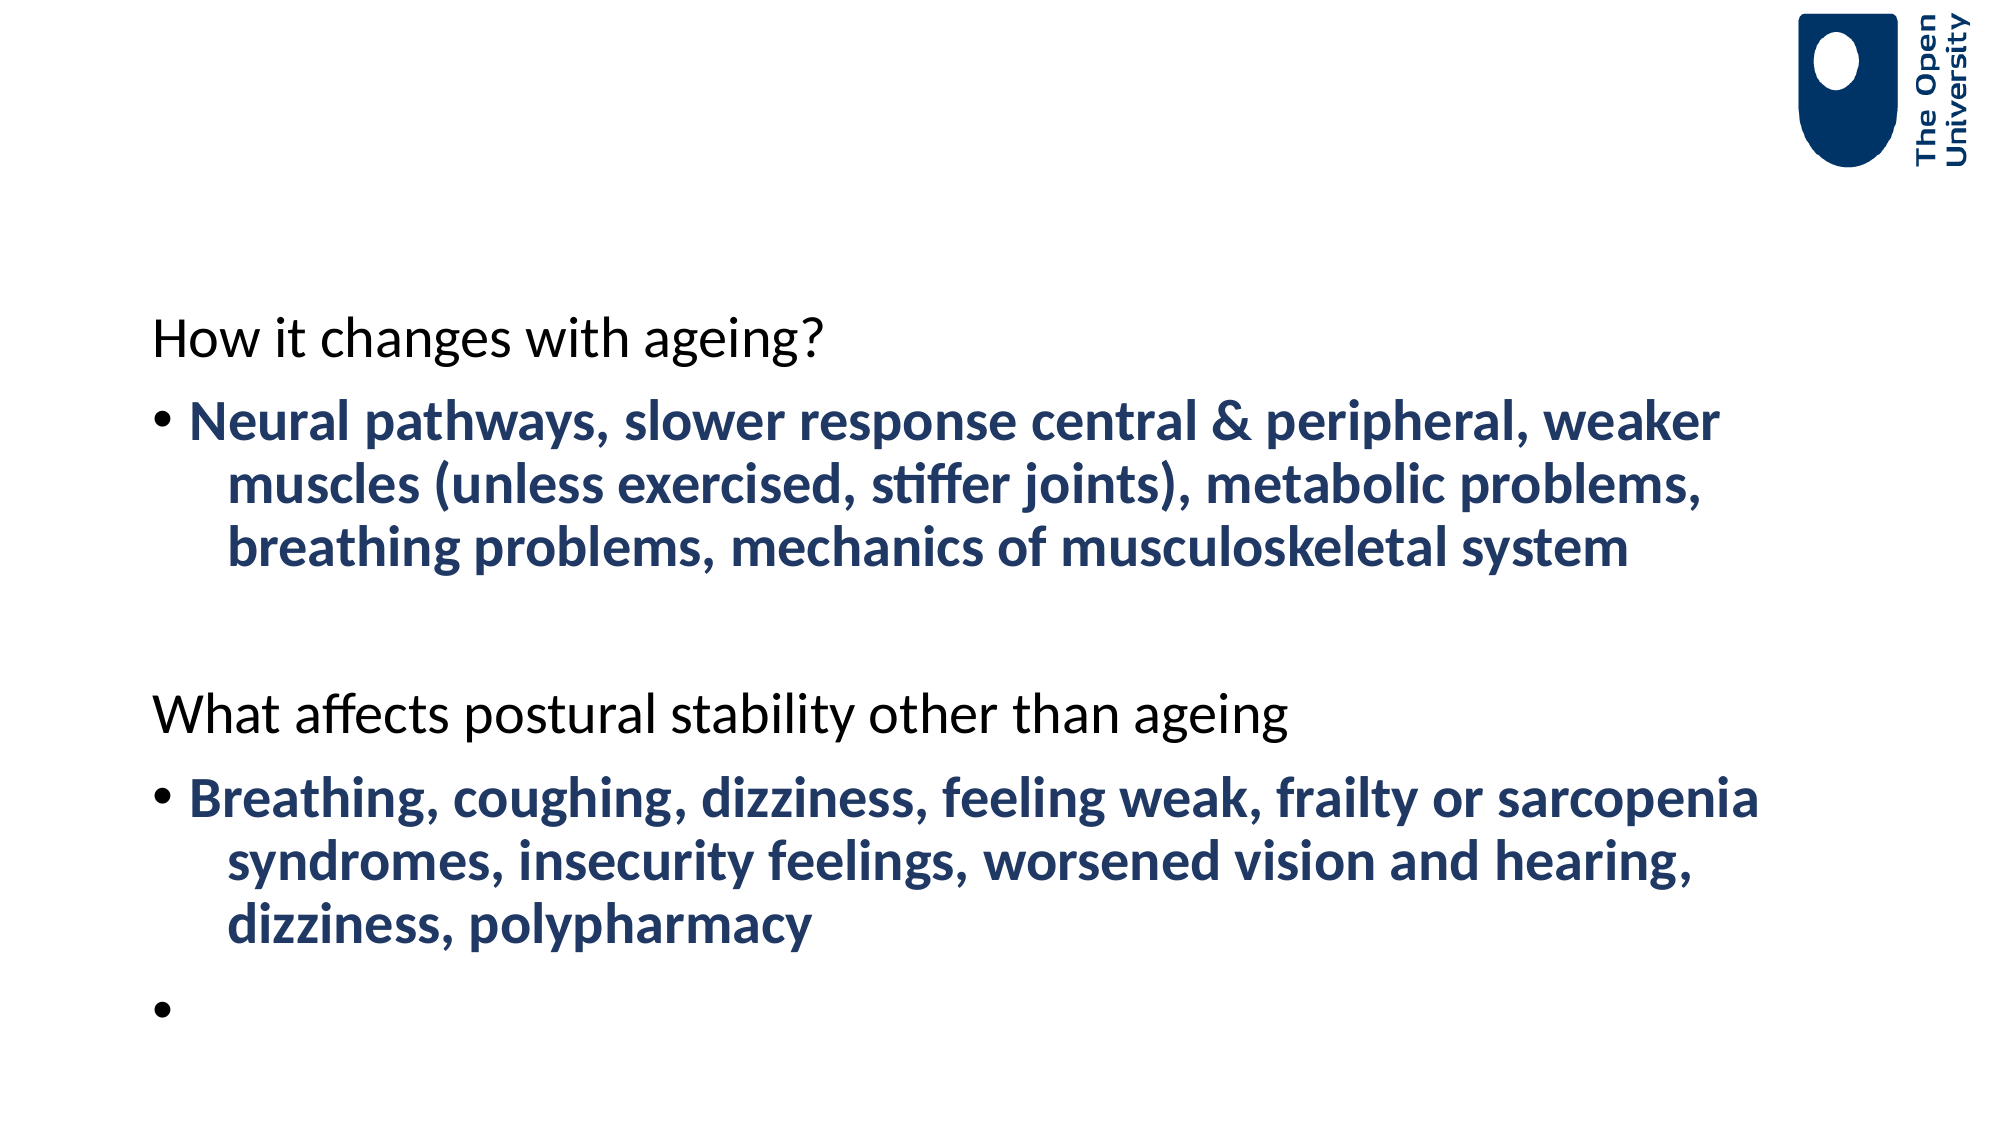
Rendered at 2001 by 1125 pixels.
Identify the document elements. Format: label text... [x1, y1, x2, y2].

picture [1797, 10, 1971, 170]
list How it changes with ageing? Neural pathways, slower response central & peripheral, weaker muscles (unless exercised, stiffer joints), metabolic problems, breathing problems, mechanics of musculoskeletal system What affects postural stability other than ageing Breathing, coughing, dizziness, feeling weak, frailty or sarcopenia syndromes, insecurity feelings, worsened vision and hearing, dizziness, polypharmacy [137, 299, 1863, 1014]
